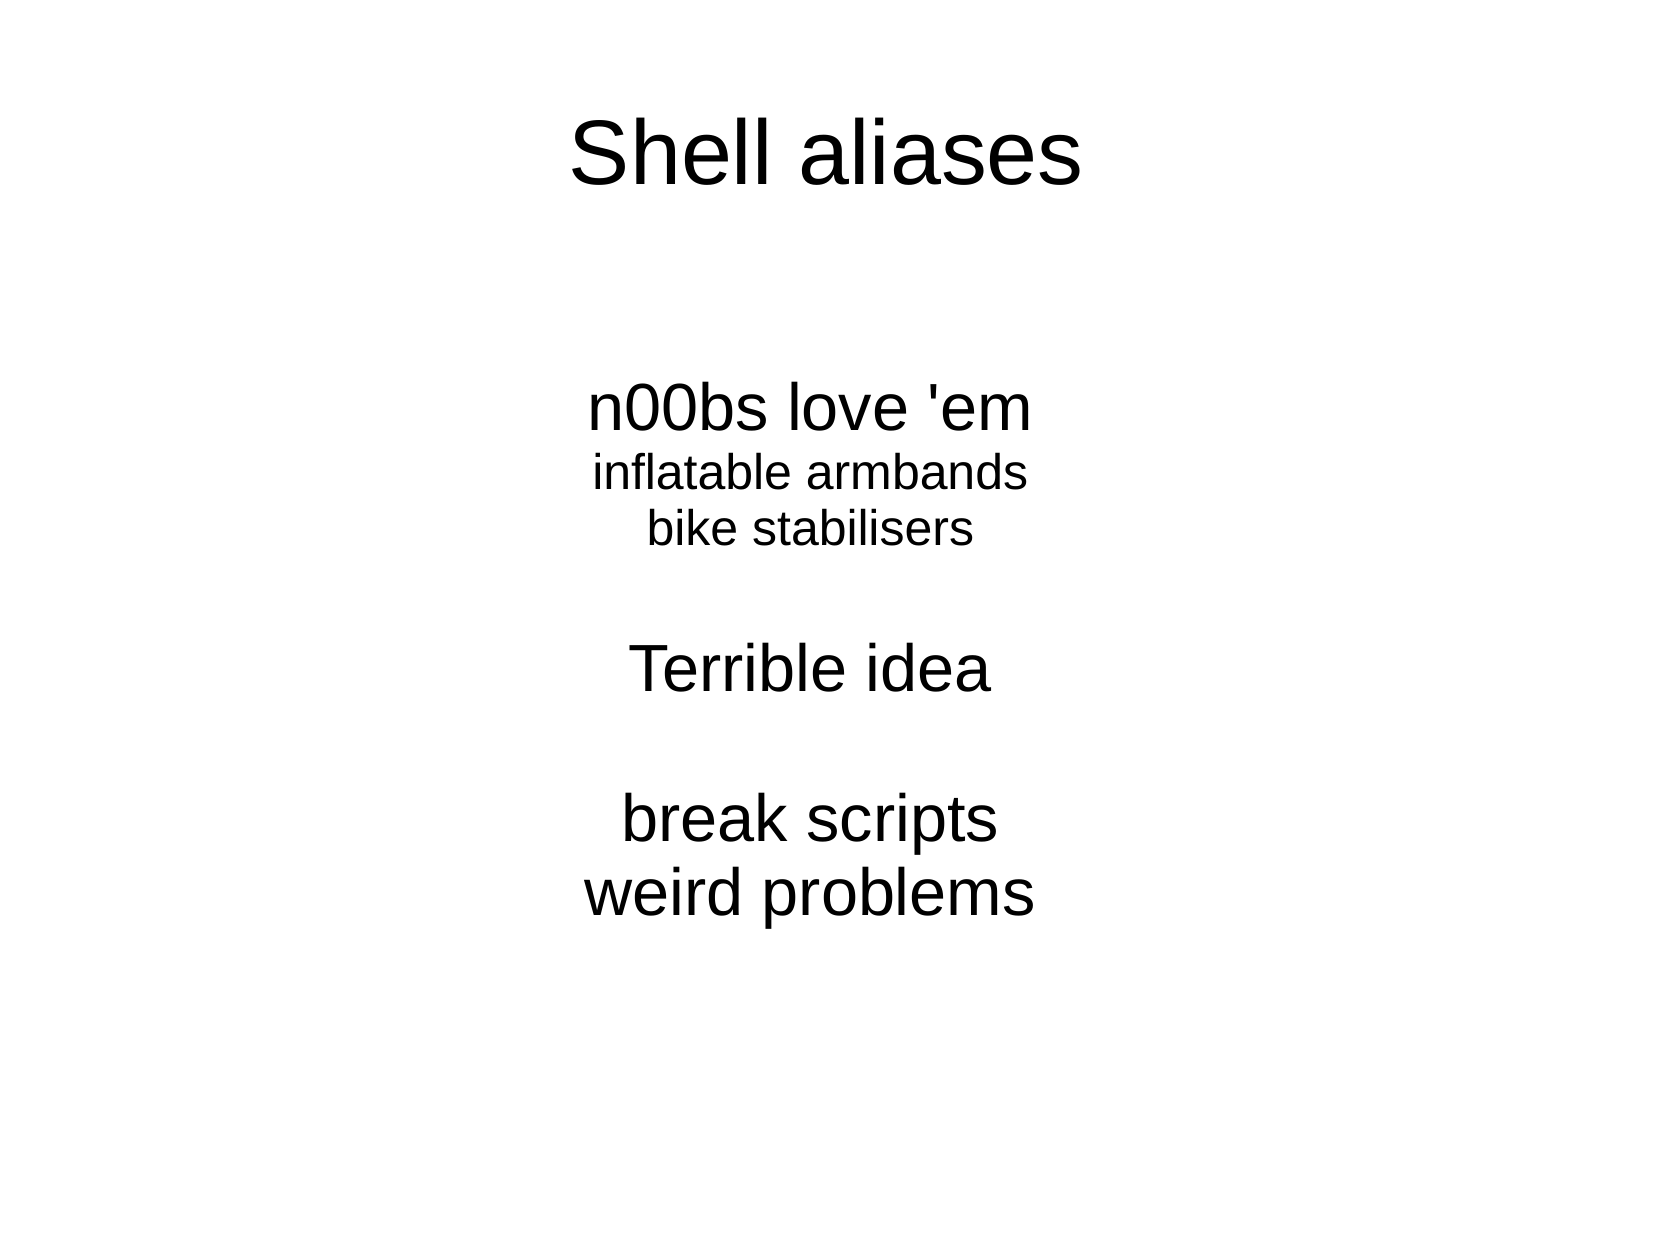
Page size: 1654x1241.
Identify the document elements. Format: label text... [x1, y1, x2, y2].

title Shell aliases [82, 49, 1571, 257]
text_box n00bs love 'em inflatable armbands bike stabilisers Terrible idea break scripts weird problems [82, 290, 1538, 1010]
